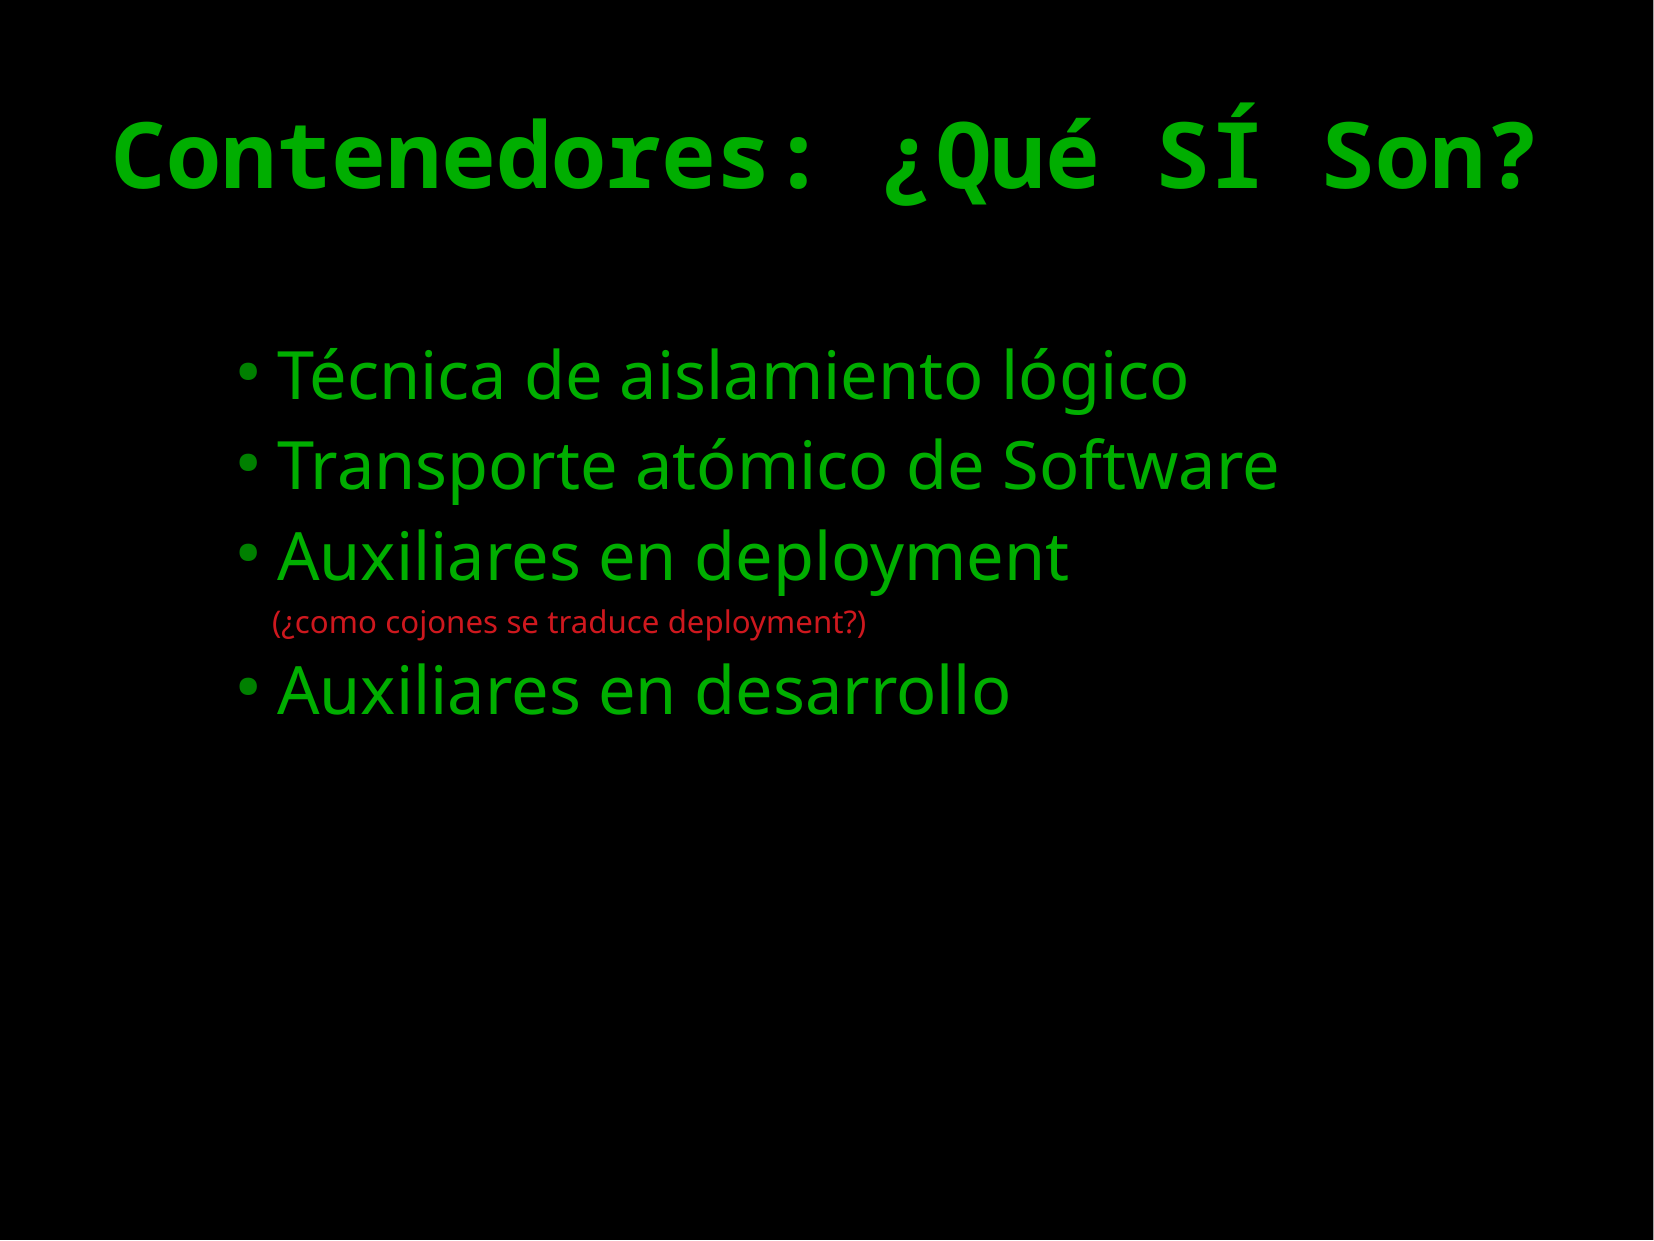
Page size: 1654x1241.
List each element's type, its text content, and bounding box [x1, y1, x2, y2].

subtitle Técnica de aislamiento lógico Transporte atómico de Software Auxiliares en deployment (¿como cojones se traduce deployment?) Auxiliares en desarrollo [236, 290, 1453, 863]
title Contenedores: ¿Qué SÍ Son? [82, 43, 1571, 263]
